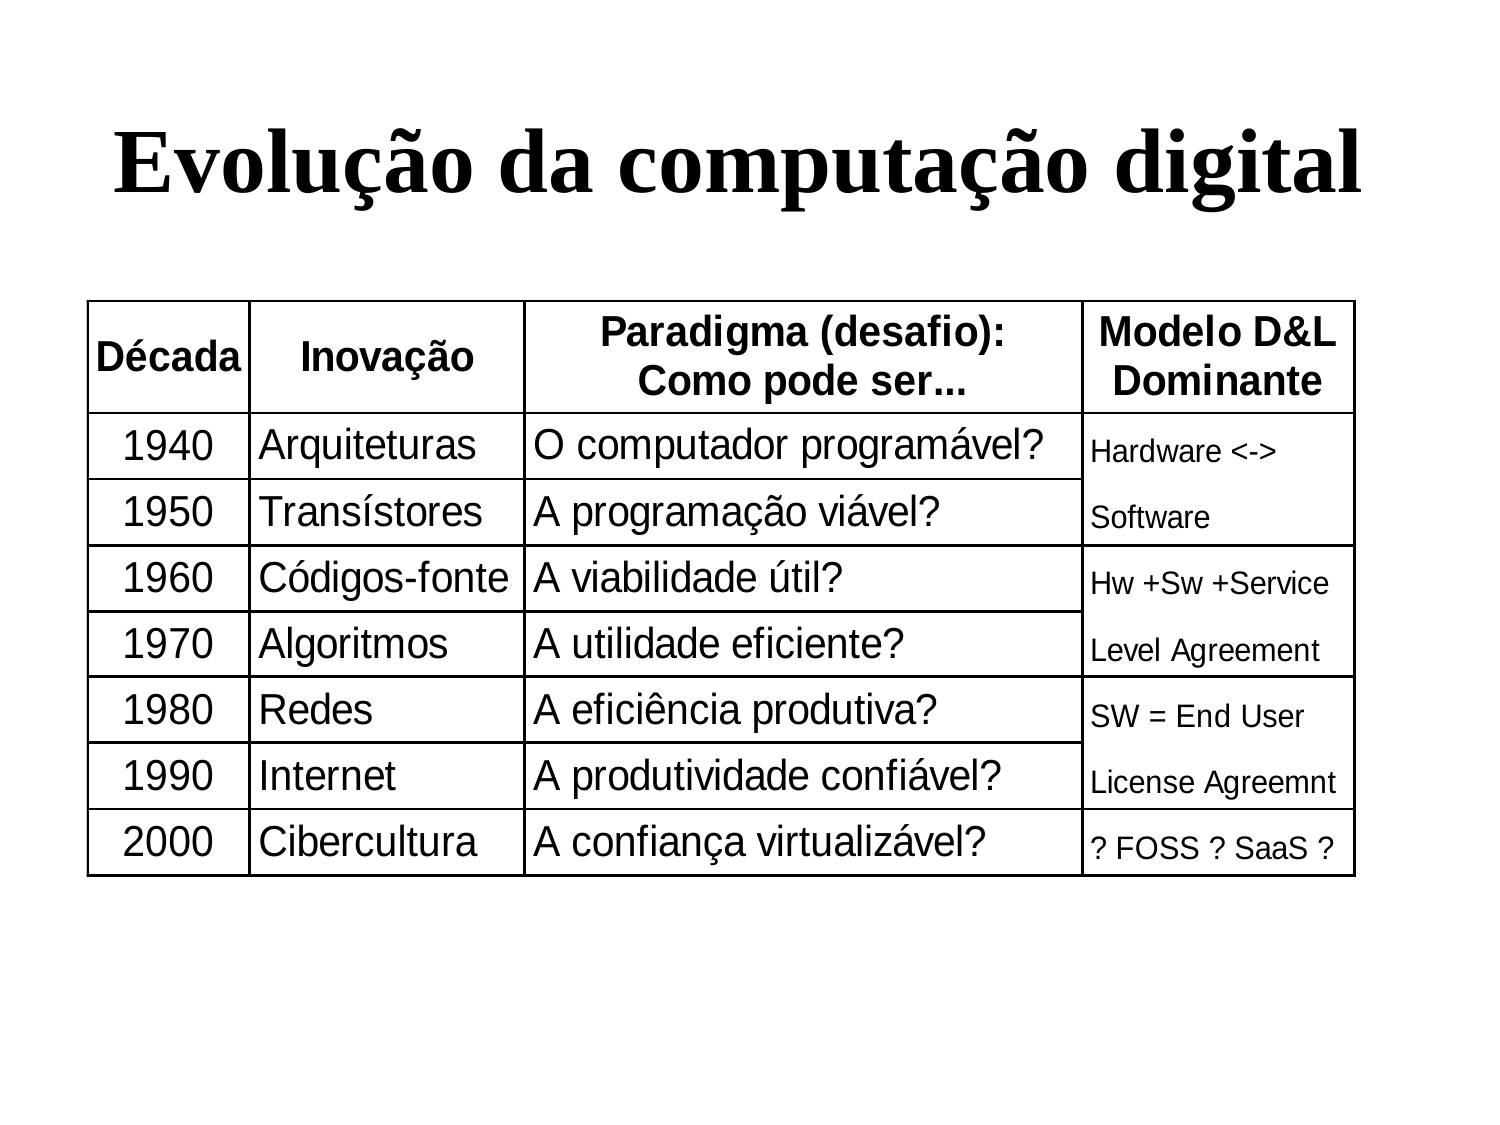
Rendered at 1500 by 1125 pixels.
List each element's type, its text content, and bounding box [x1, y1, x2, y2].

chart [86, 300, 1356, 900]
title Evolução da computação digital [89, 68, 1412, 256]
